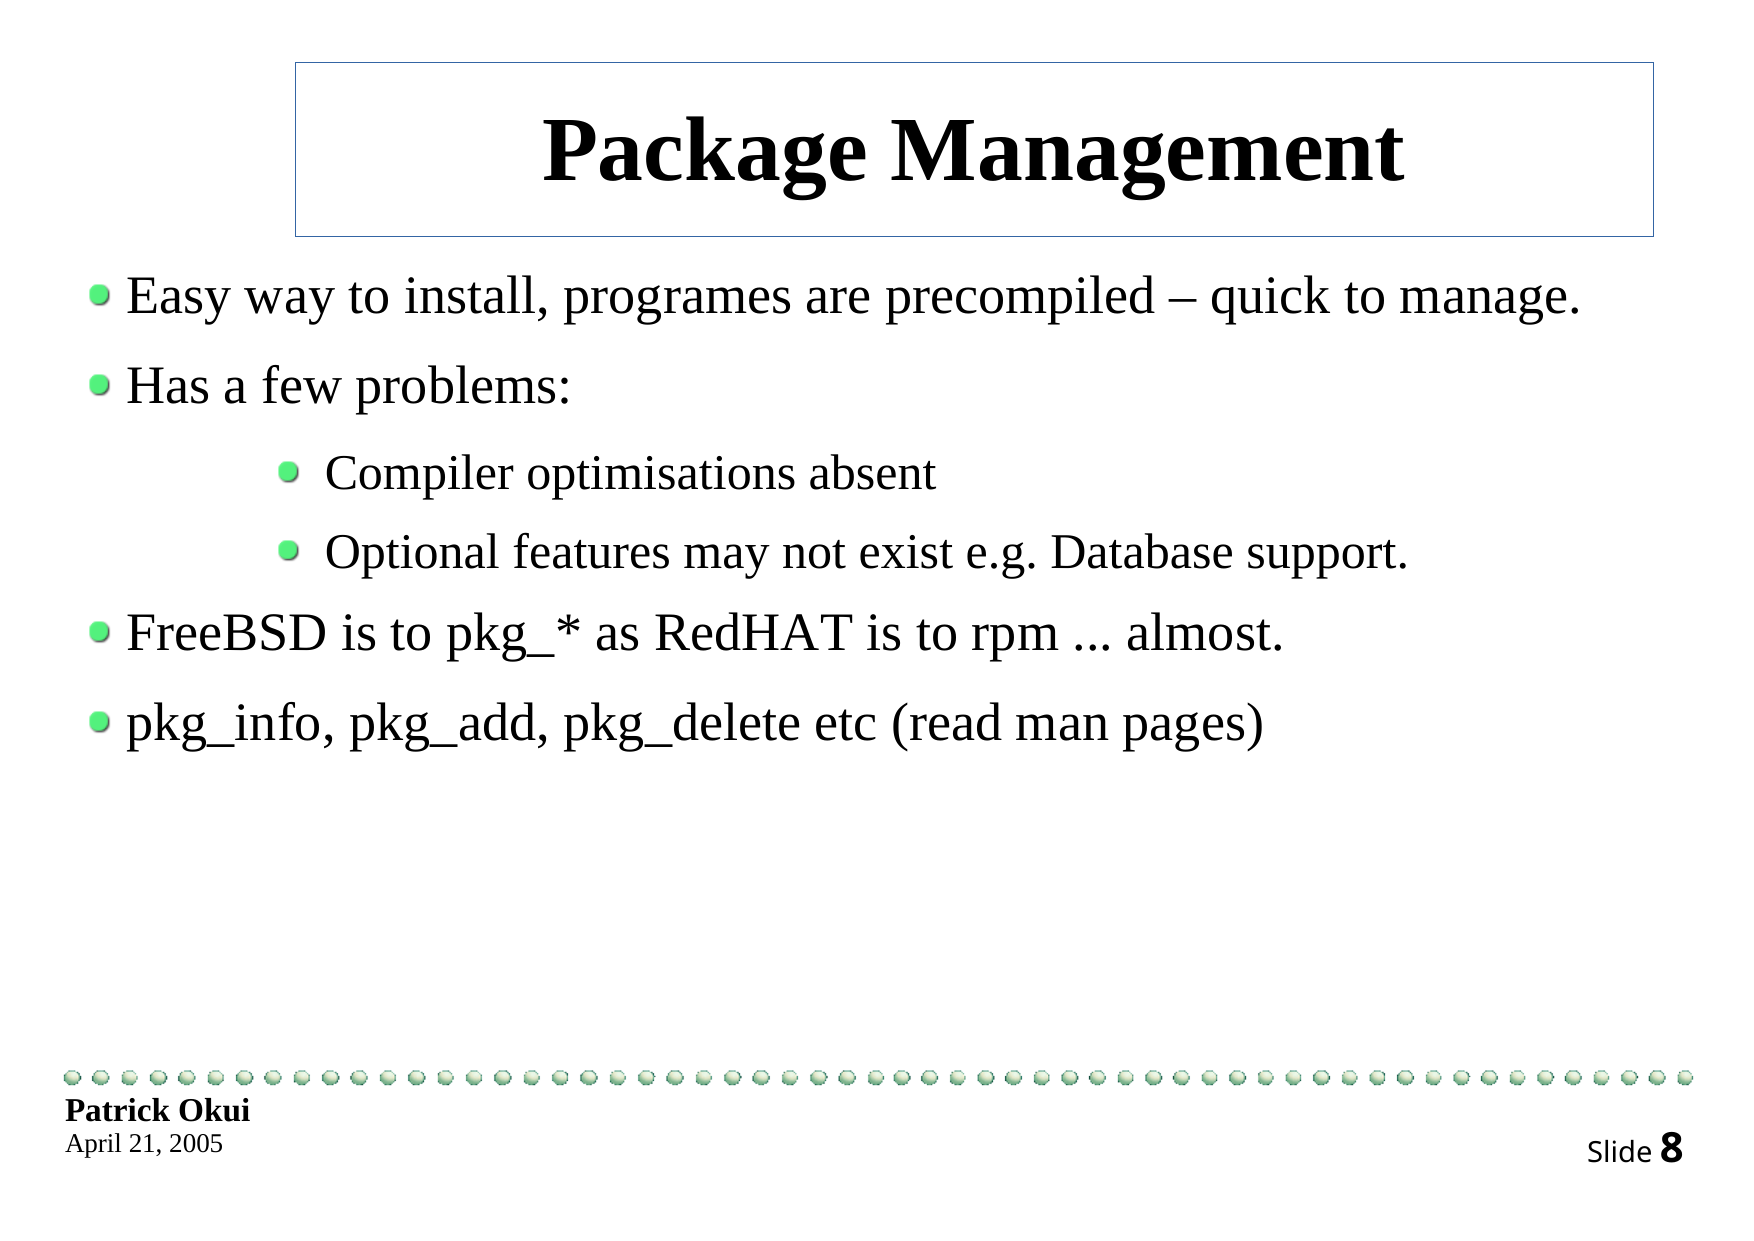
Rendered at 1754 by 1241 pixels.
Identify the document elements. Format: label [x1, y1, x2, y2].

picture [277, 539, 301, 563]
picture [88, 710, 112, 735]
picture [88, 620, 112, 645]
picture [88, 373, 112, 398]
picture [88, 283, 112, 308]
picture [59, 1069, 1695, 1087]
picture [277, 460, 301, 485]
